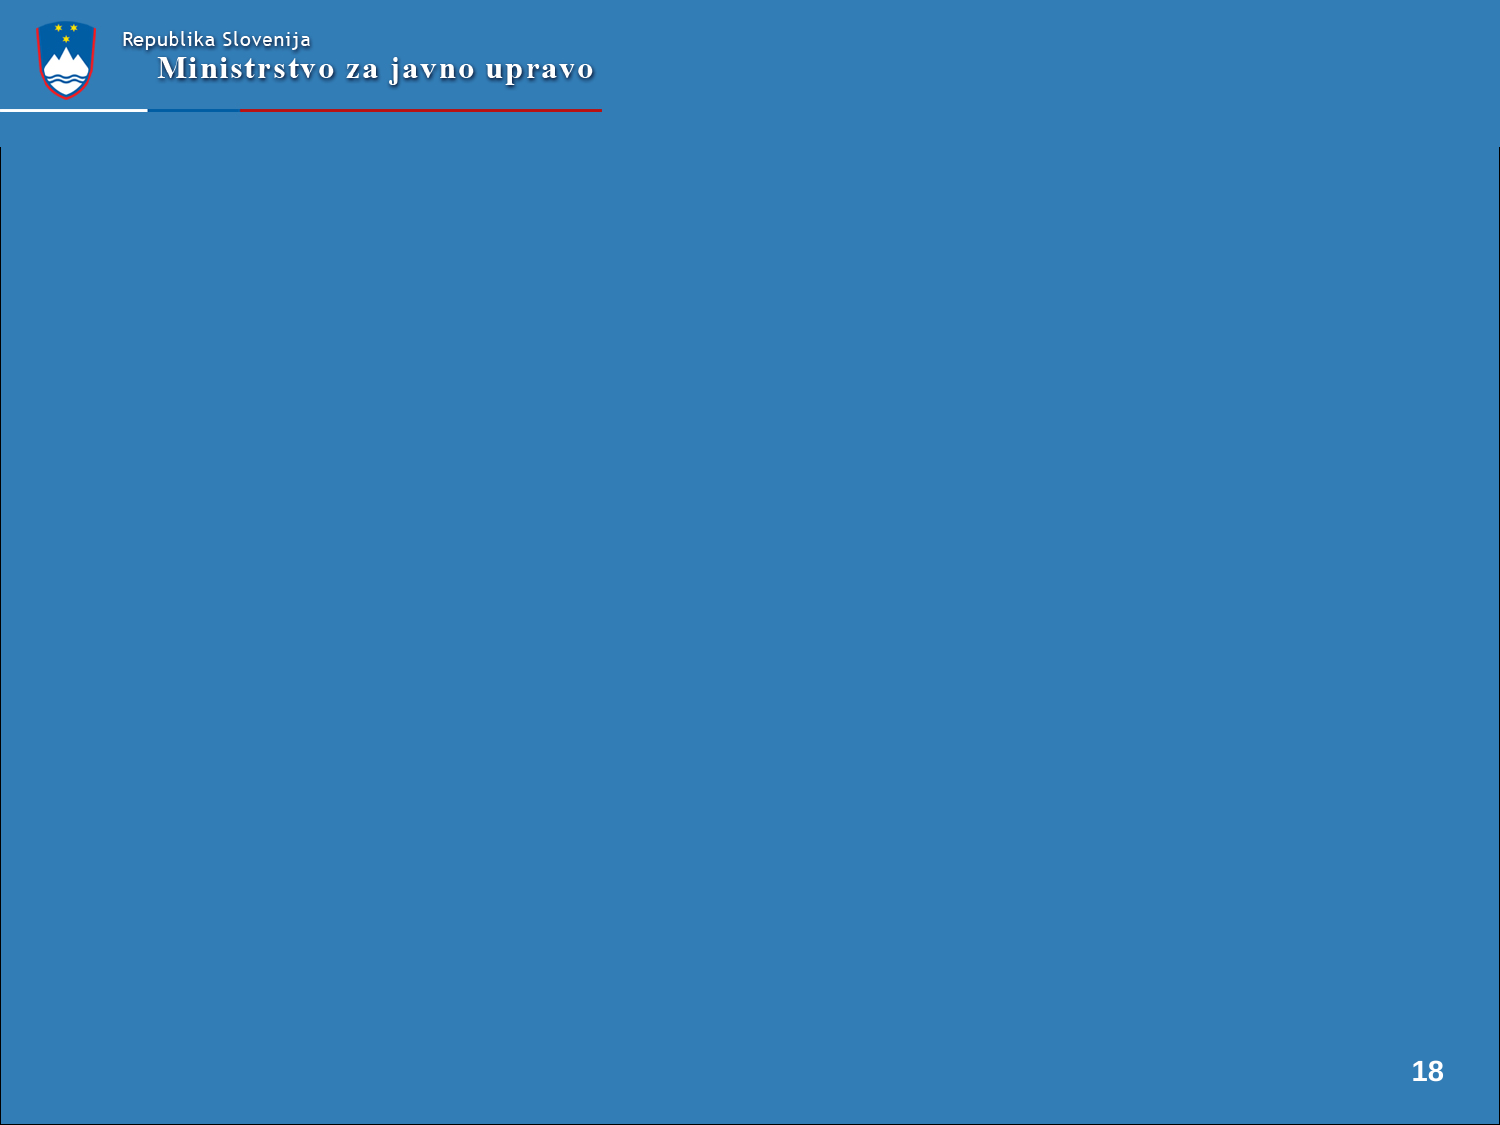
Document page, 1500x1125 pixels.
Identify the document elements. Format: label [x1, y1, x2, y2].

picture [0, 0, 1500, 147]
